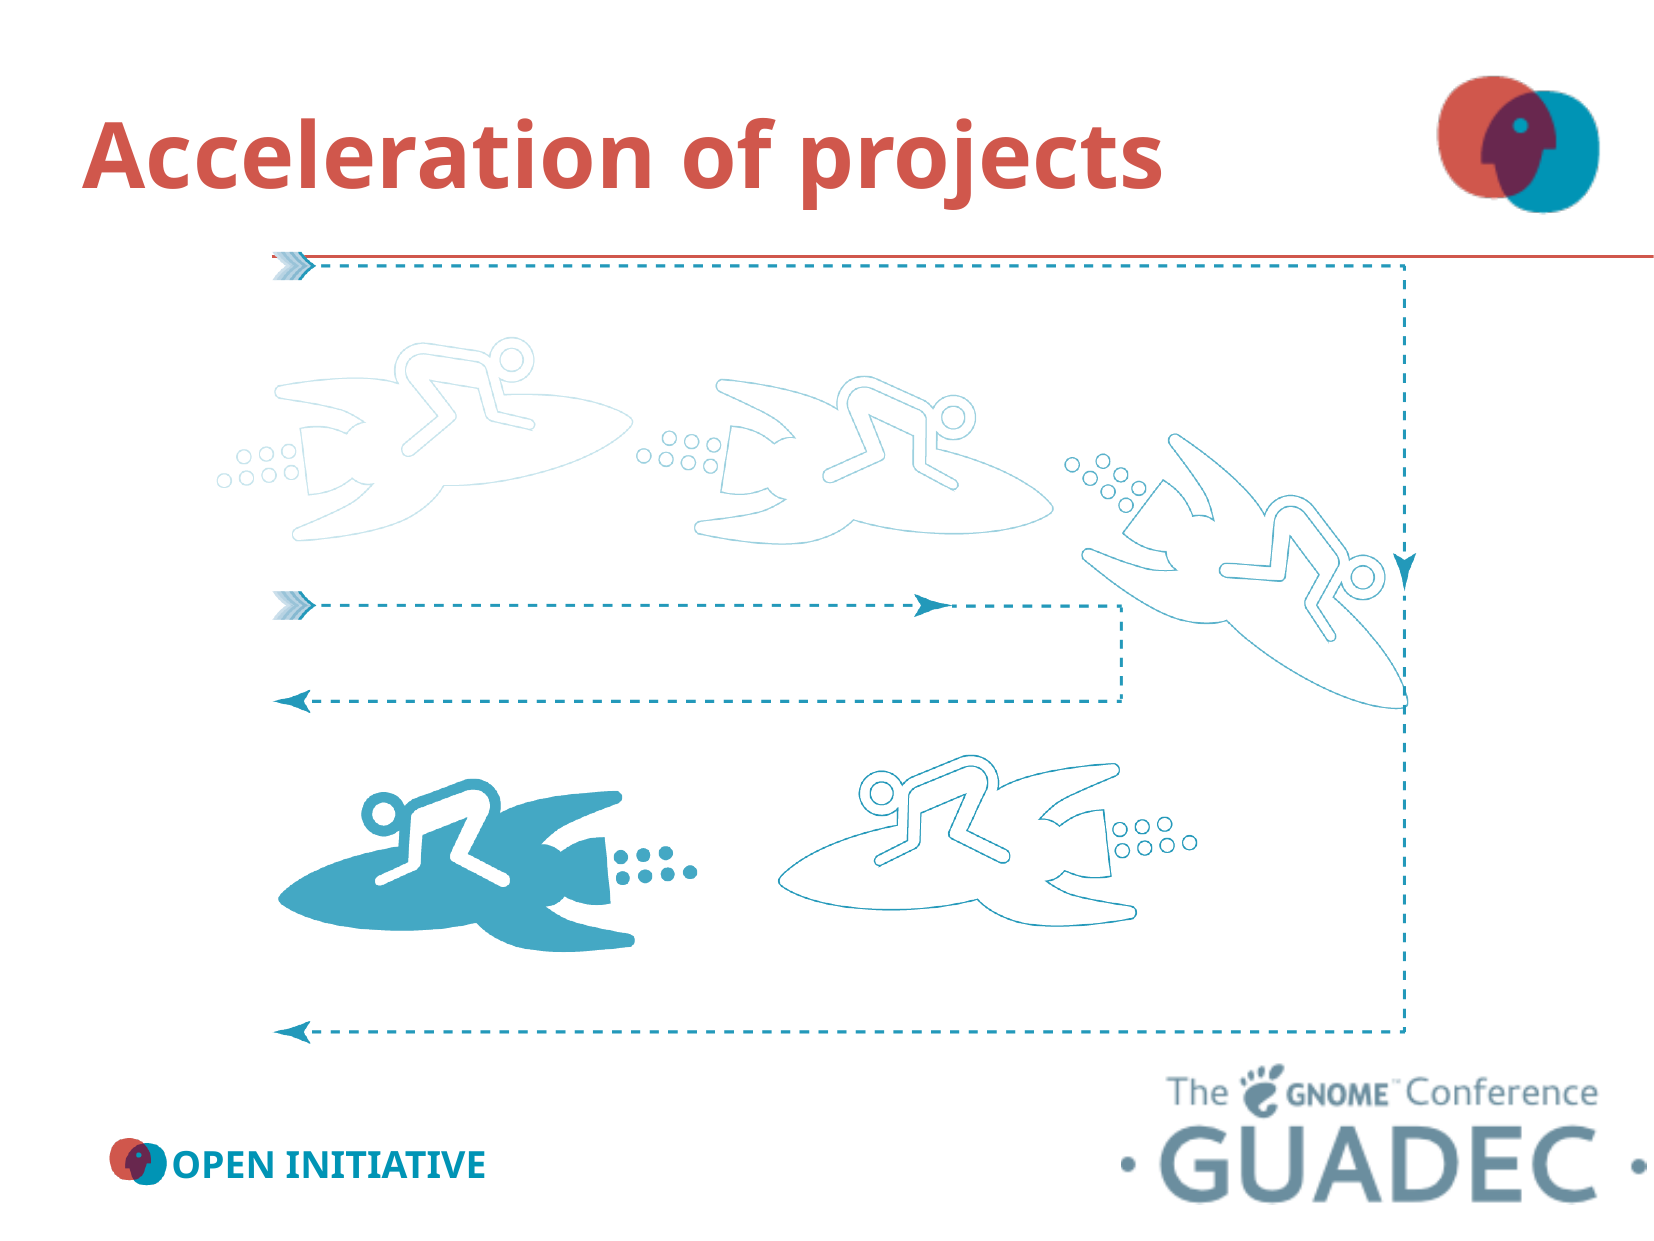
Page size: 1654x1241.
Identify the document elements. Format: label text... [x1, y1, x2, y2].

title Acceleration of projects [82, 49, 1453, 257]
picture [188, 59, 1647, 1205]
picture [106, 1131, 170, 1193]
